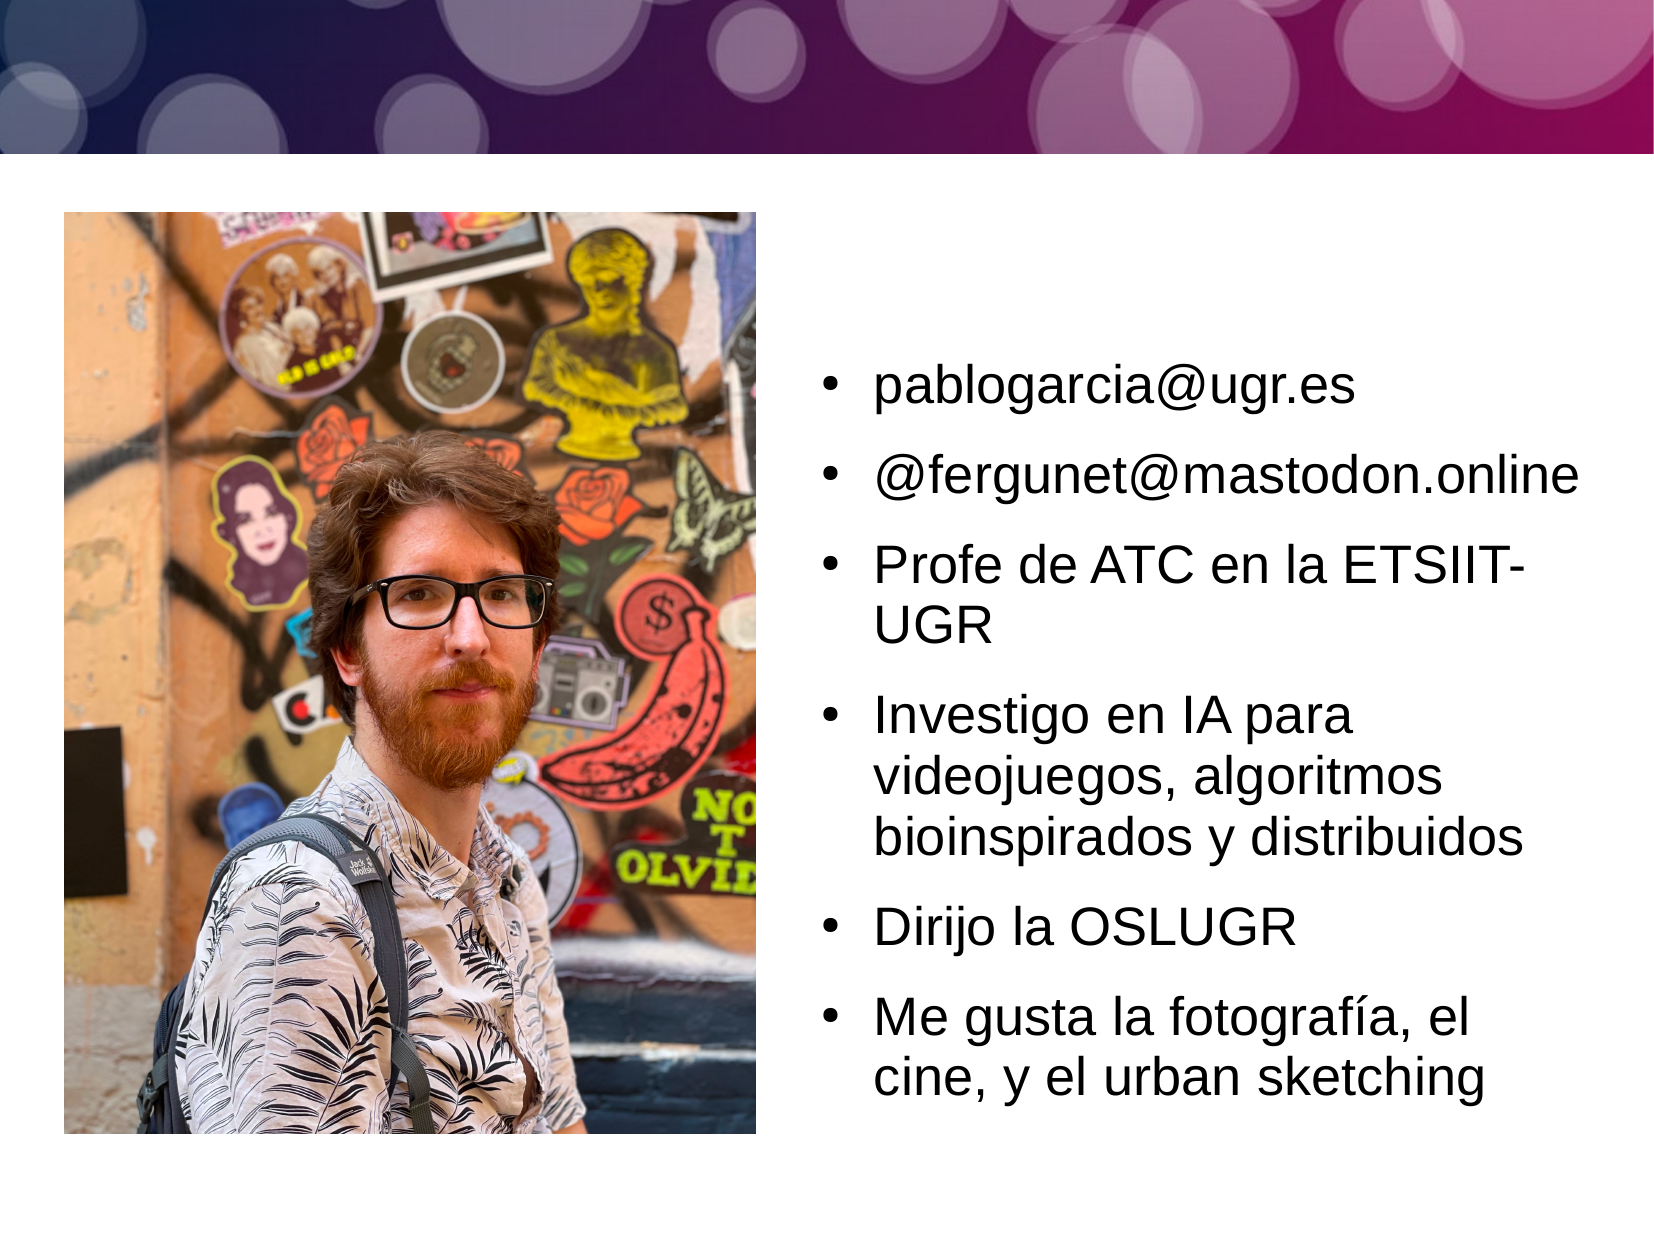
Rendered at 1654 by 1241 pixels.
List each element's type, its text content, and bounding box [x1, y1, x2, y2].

picture [64, 212, 756, 1134]
picture [0, 0, 1654, 154]
list pablogarcia@ugr.es @fergunet@mastodon.online Profe de ATC en la ETSIIT-UGR Investigo en IA para videojuegos, algoritmos bioinspirados y distribuidos Dirijo la OSLUGR Me gusta la fotografía, el cine, y el urban sketching [803, 354, 1595, 1075]
